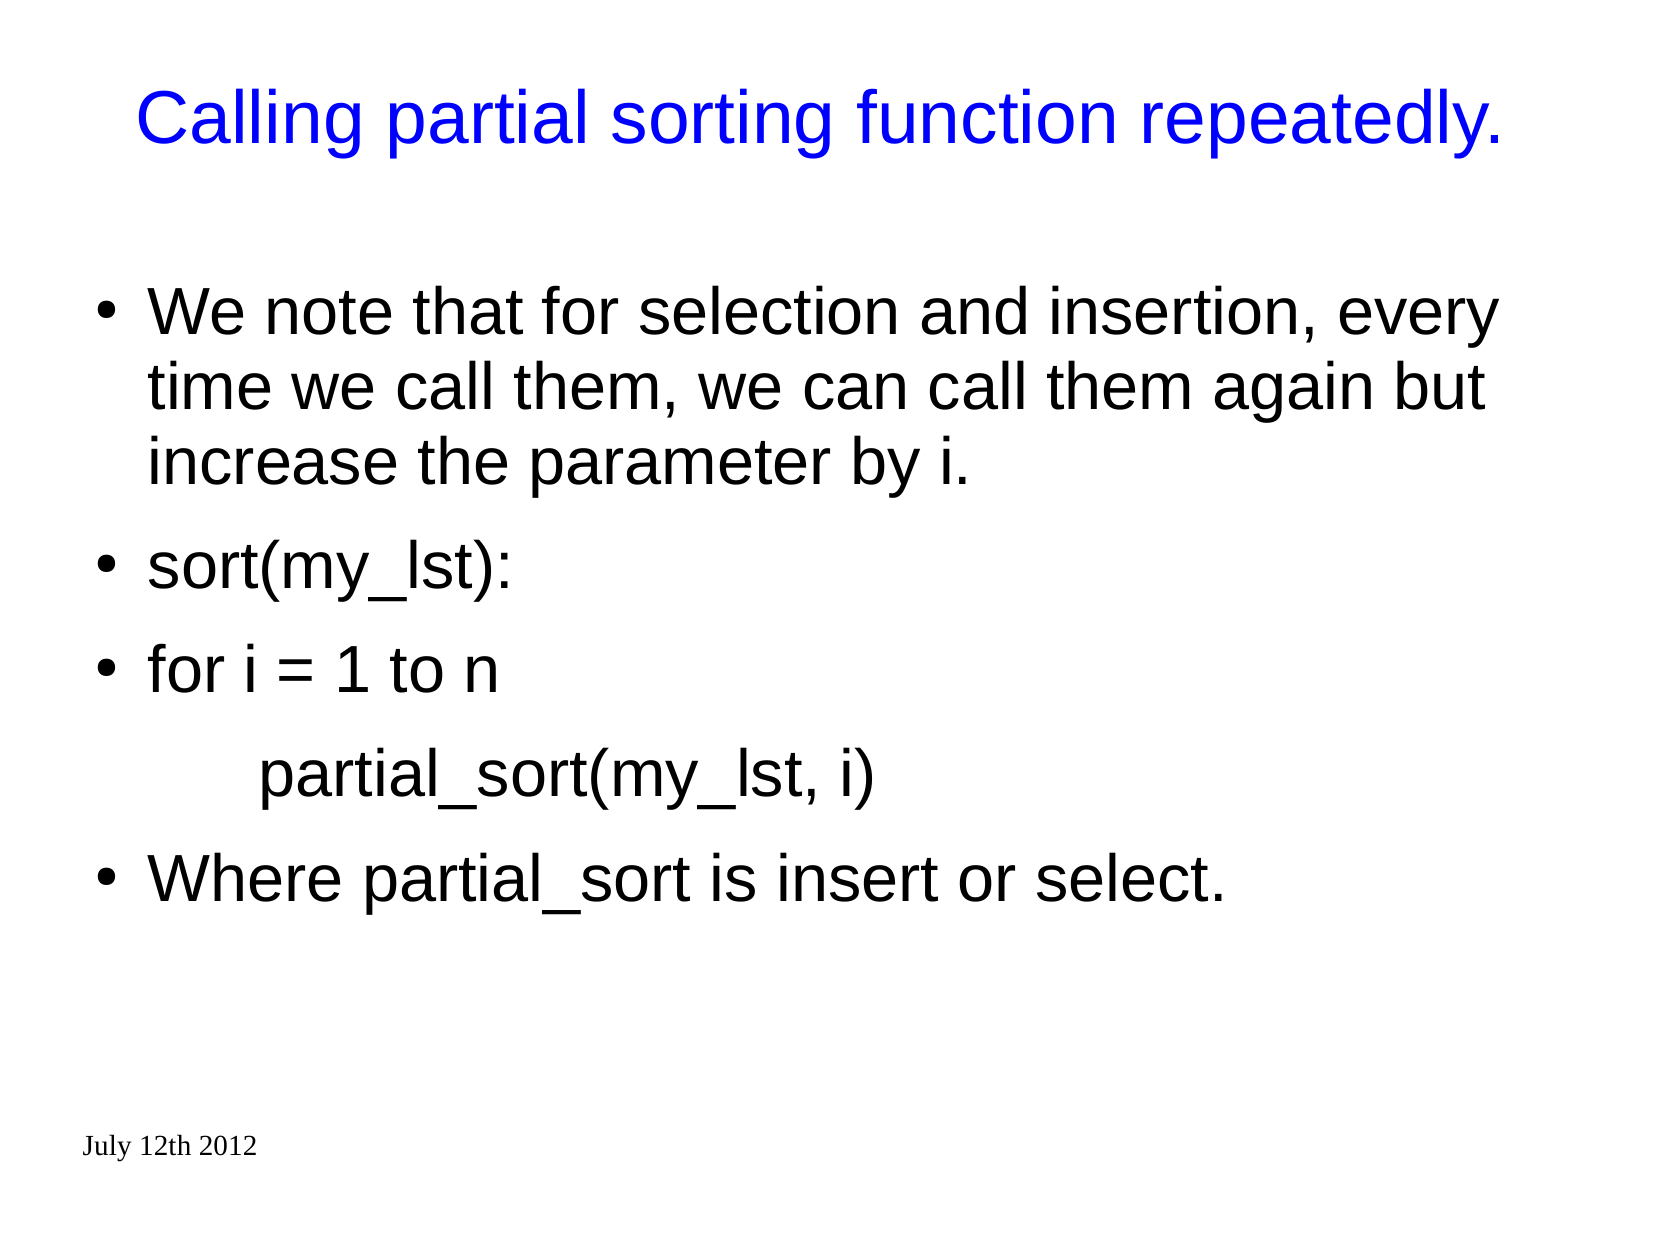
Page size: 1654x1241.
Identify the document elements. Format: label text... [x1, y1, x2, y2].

title Calling partial sorting function repeatedly. [76, 58, 1565, 178]
list We note that for selection and insertion, every time we call them, we can call them again but increase the parameter by i. sort(my_lst): for i = 1 to n partial_sort(my_lst, i) Where partial_sort is insert or select. [76, 274, 1565, 1093]
